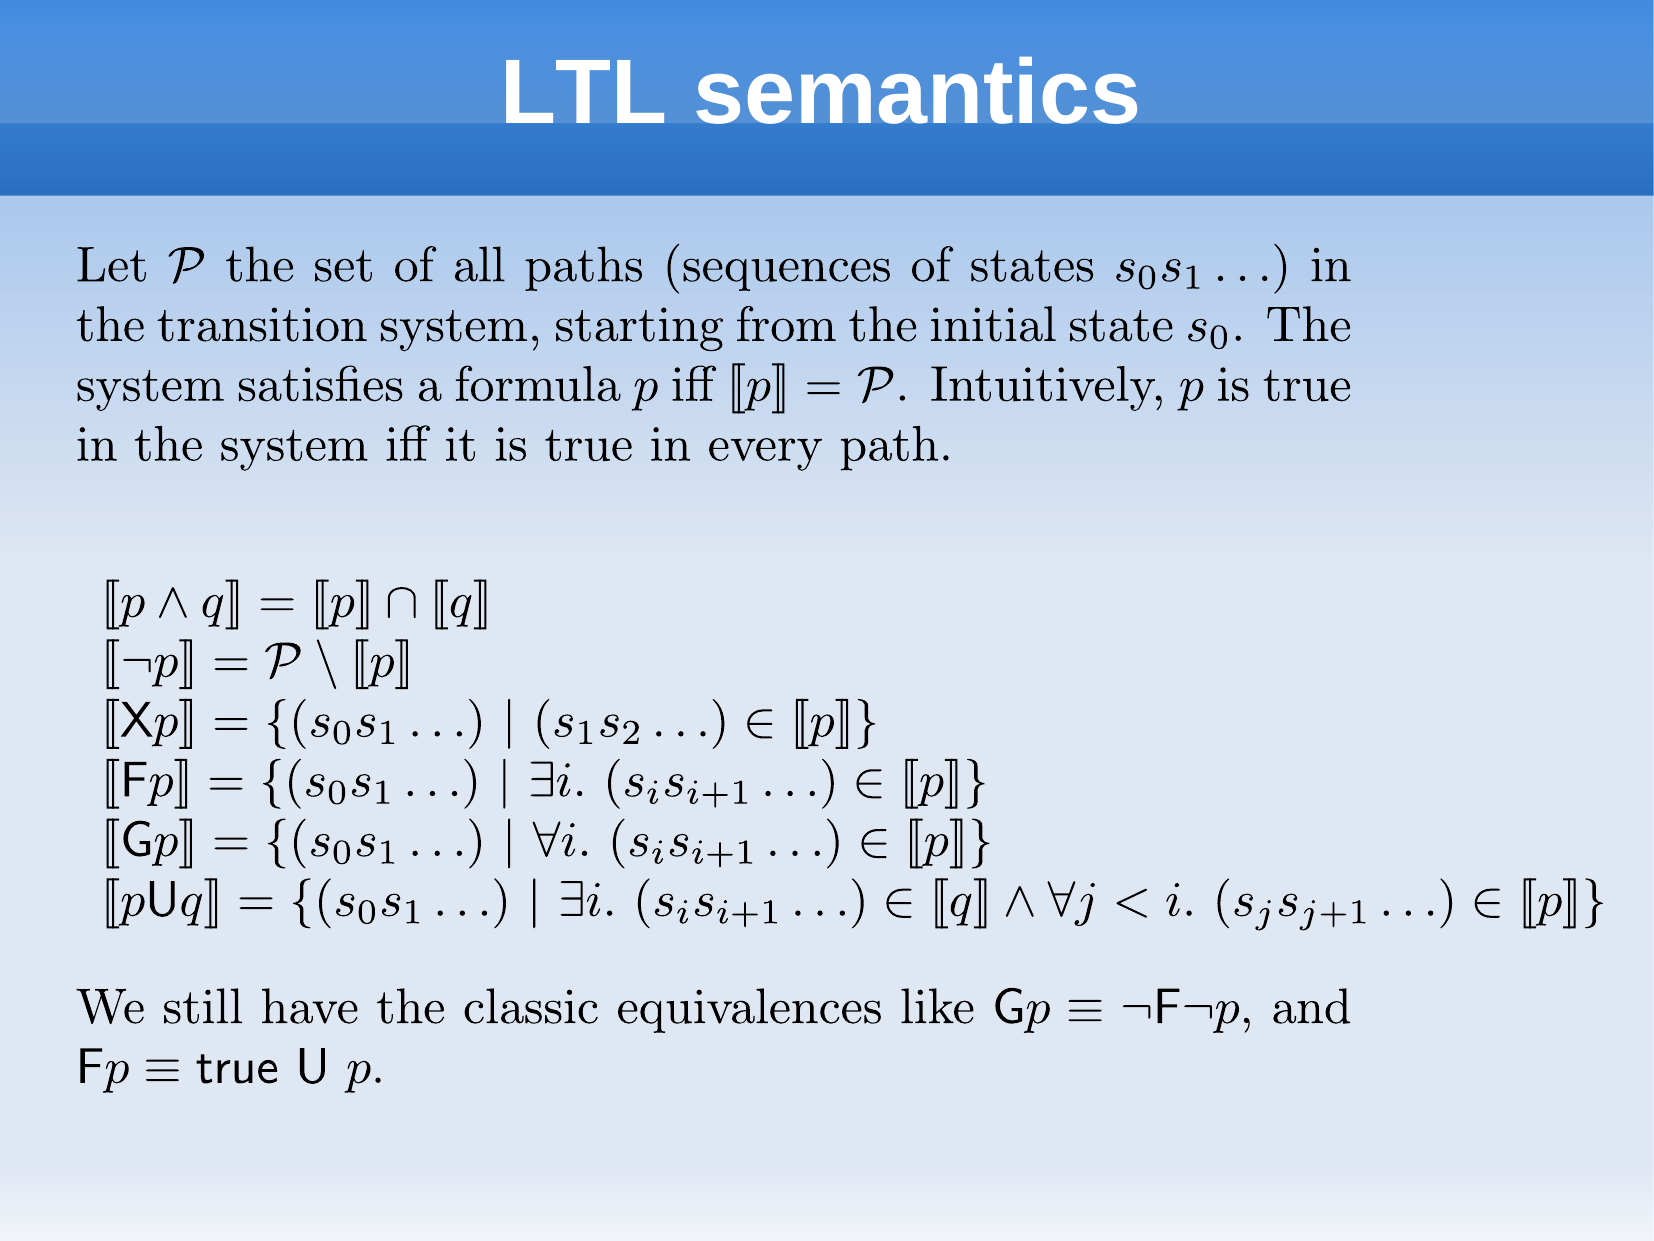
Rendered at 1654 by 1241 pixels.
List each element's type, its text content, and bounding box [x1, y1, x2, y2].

title LTL semantics [76, 0, 1565, 188]
picture [0, 0, 1654, 1241]
text_box [75, 243, 1607, 1093]
